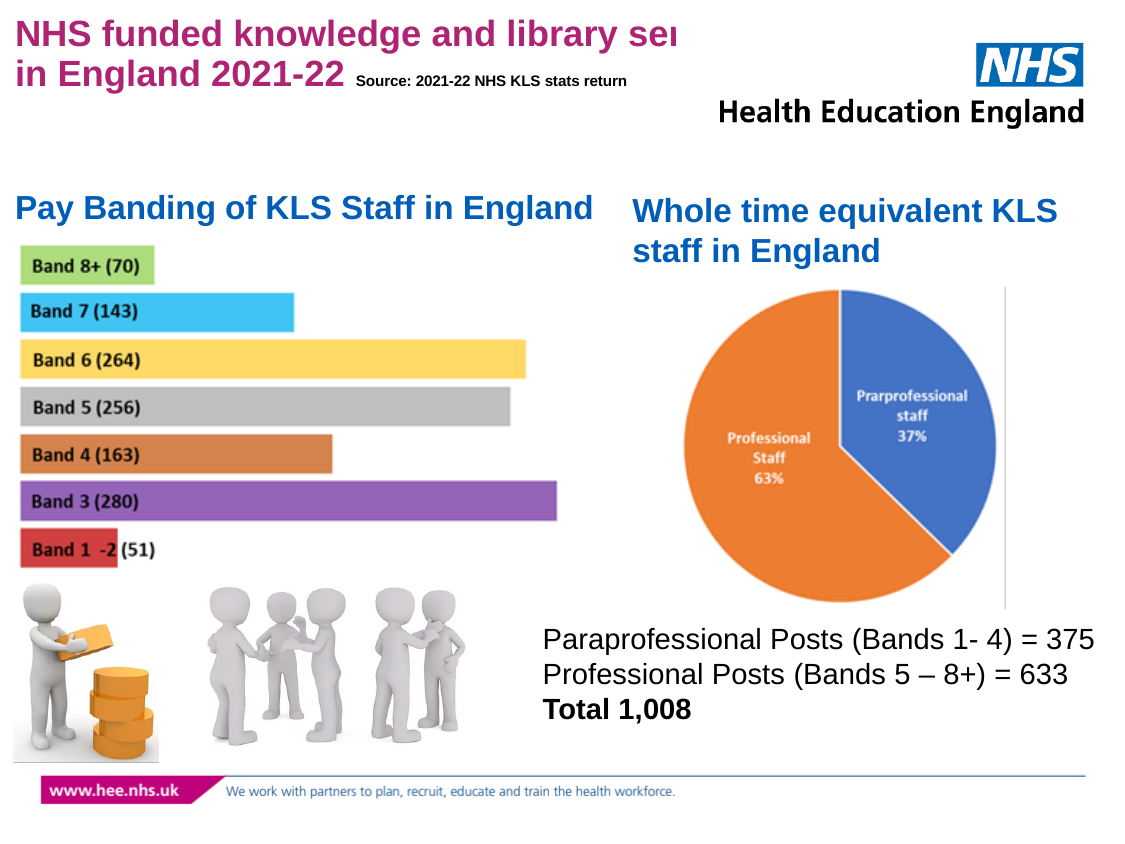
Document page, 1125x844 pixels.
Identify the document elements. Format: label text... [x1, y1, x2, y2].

text_box Paraprofessional Posts (Bands 1- 4) = 375 Professional Posts (Bands 5 – 8+) = 633 Total 1,008 [527, 612, 1125, 734]
title NHS funded knowledge and library services in England 2021-22 Source: 2021-22 NHS KLS stats return [0, 7, 676, 116]
picture [676, 287, 1007, 609]
text_box Pay Banding of KLS Staff in England [0, 178, 656, 234]
picture [13, 580, 159, 763]
picture [13, 240, 565, 749]
picture [676, 0, 1125, 172]
text_box Whole time equivalent KLS staff in England [617, 181, 1106, 278]
